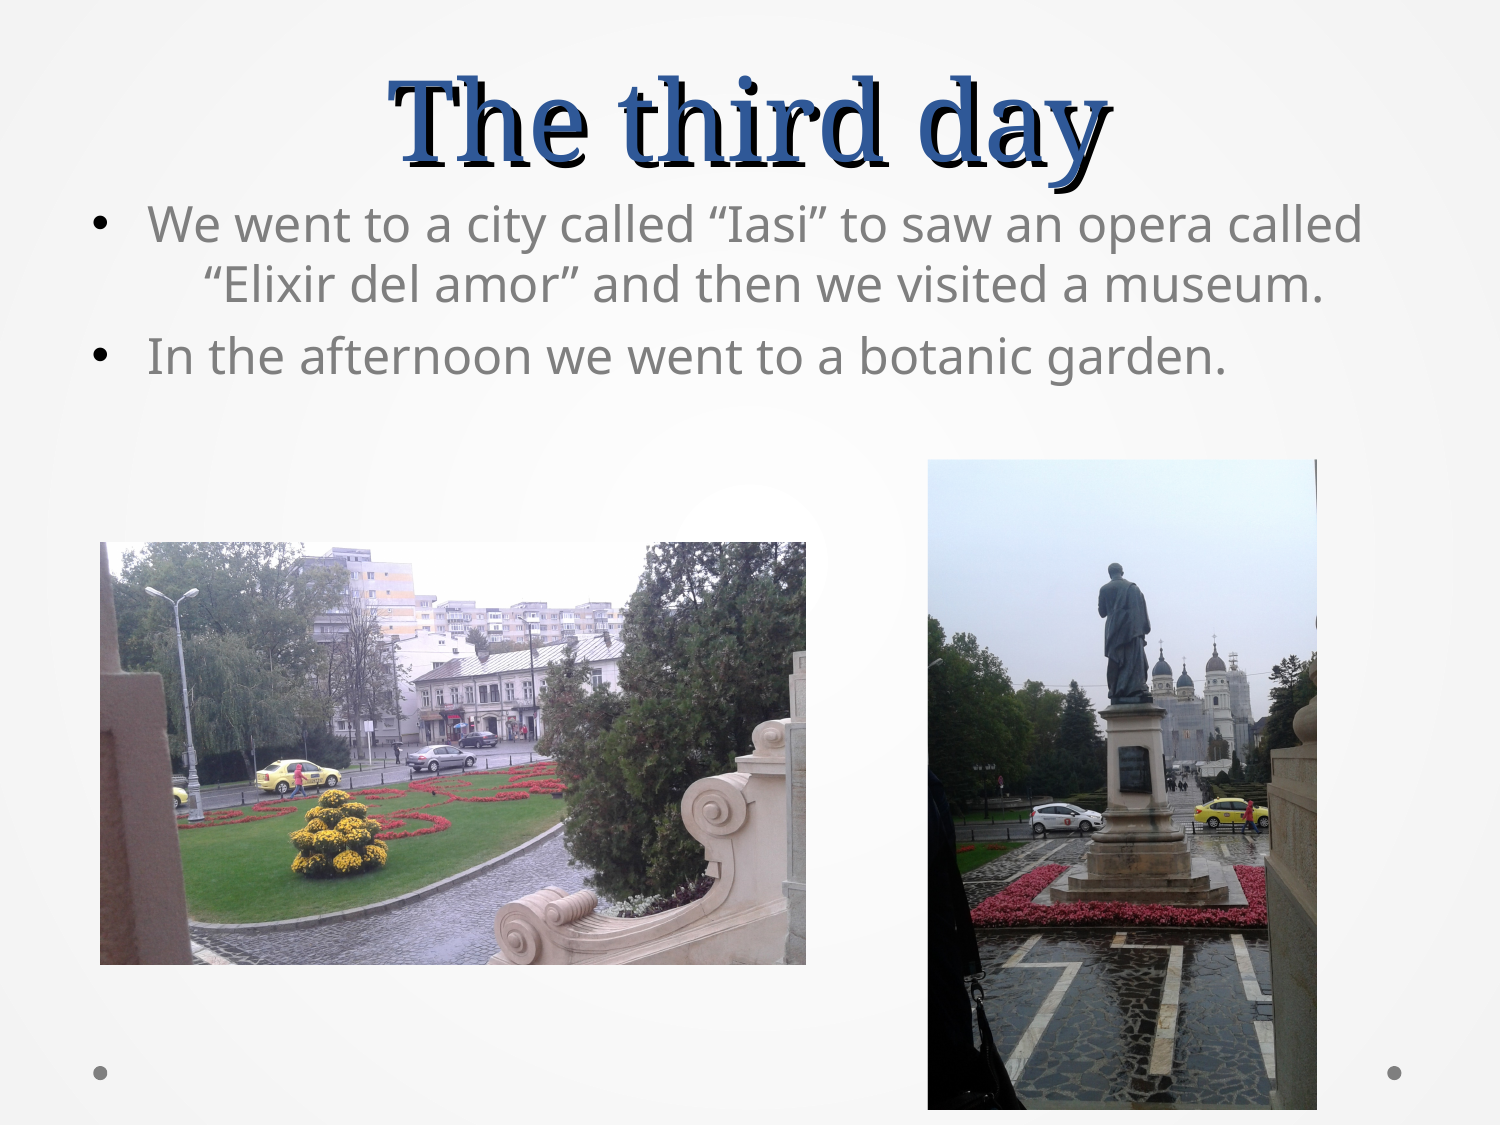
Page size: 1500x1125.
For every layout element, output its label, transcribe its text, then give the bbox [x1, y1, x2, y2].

picture [100, 542, 806, 965]
list We went to a city called “Iasi” to saw an opera called “Elixir del amor” and then we visited a museum. In the afternoon we went to a botanic garden. [76, 184, 1427, 927]
picture [927, 460, 1317, 1110]
title The third day [53, 30, 1414, 192]
